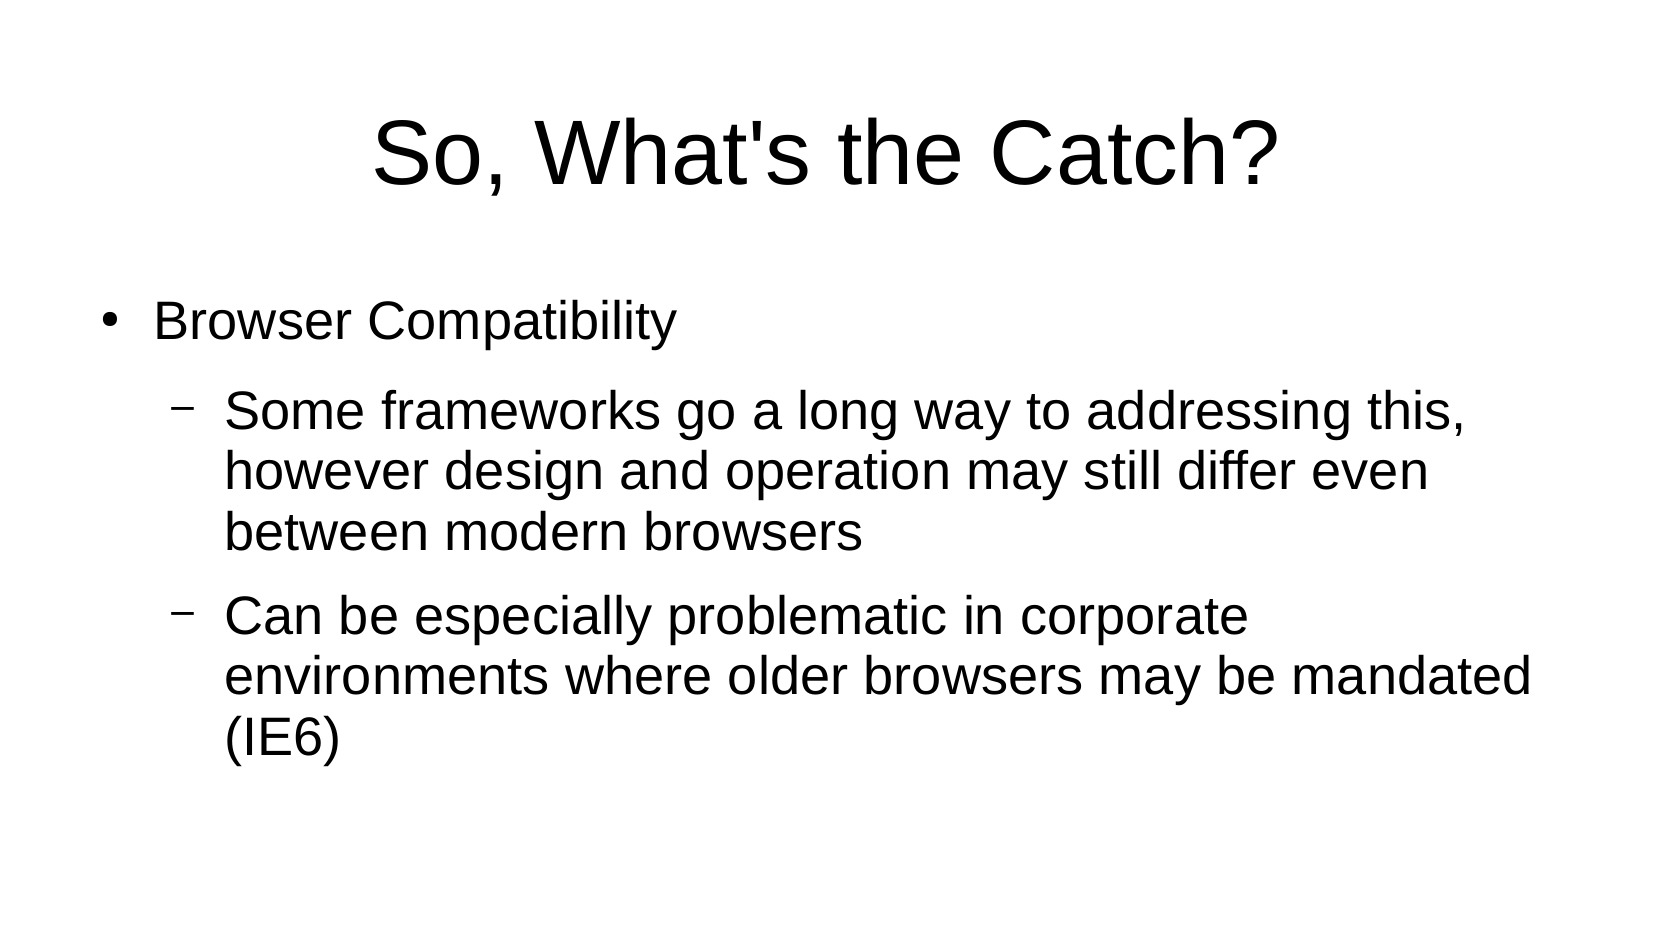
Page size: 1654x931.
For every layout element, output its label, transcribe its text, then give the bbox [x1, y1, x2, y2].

title So, What's the Catch? [82, 49, 1571, 257]
list Browser Compatibility Some frameworks go a long way to addressing this, however design and operation may still differ even between modern browsers Can be especially problematic in corporate environments where older browsers may be mandated (IE6) [82, 290, 1538, 931]
